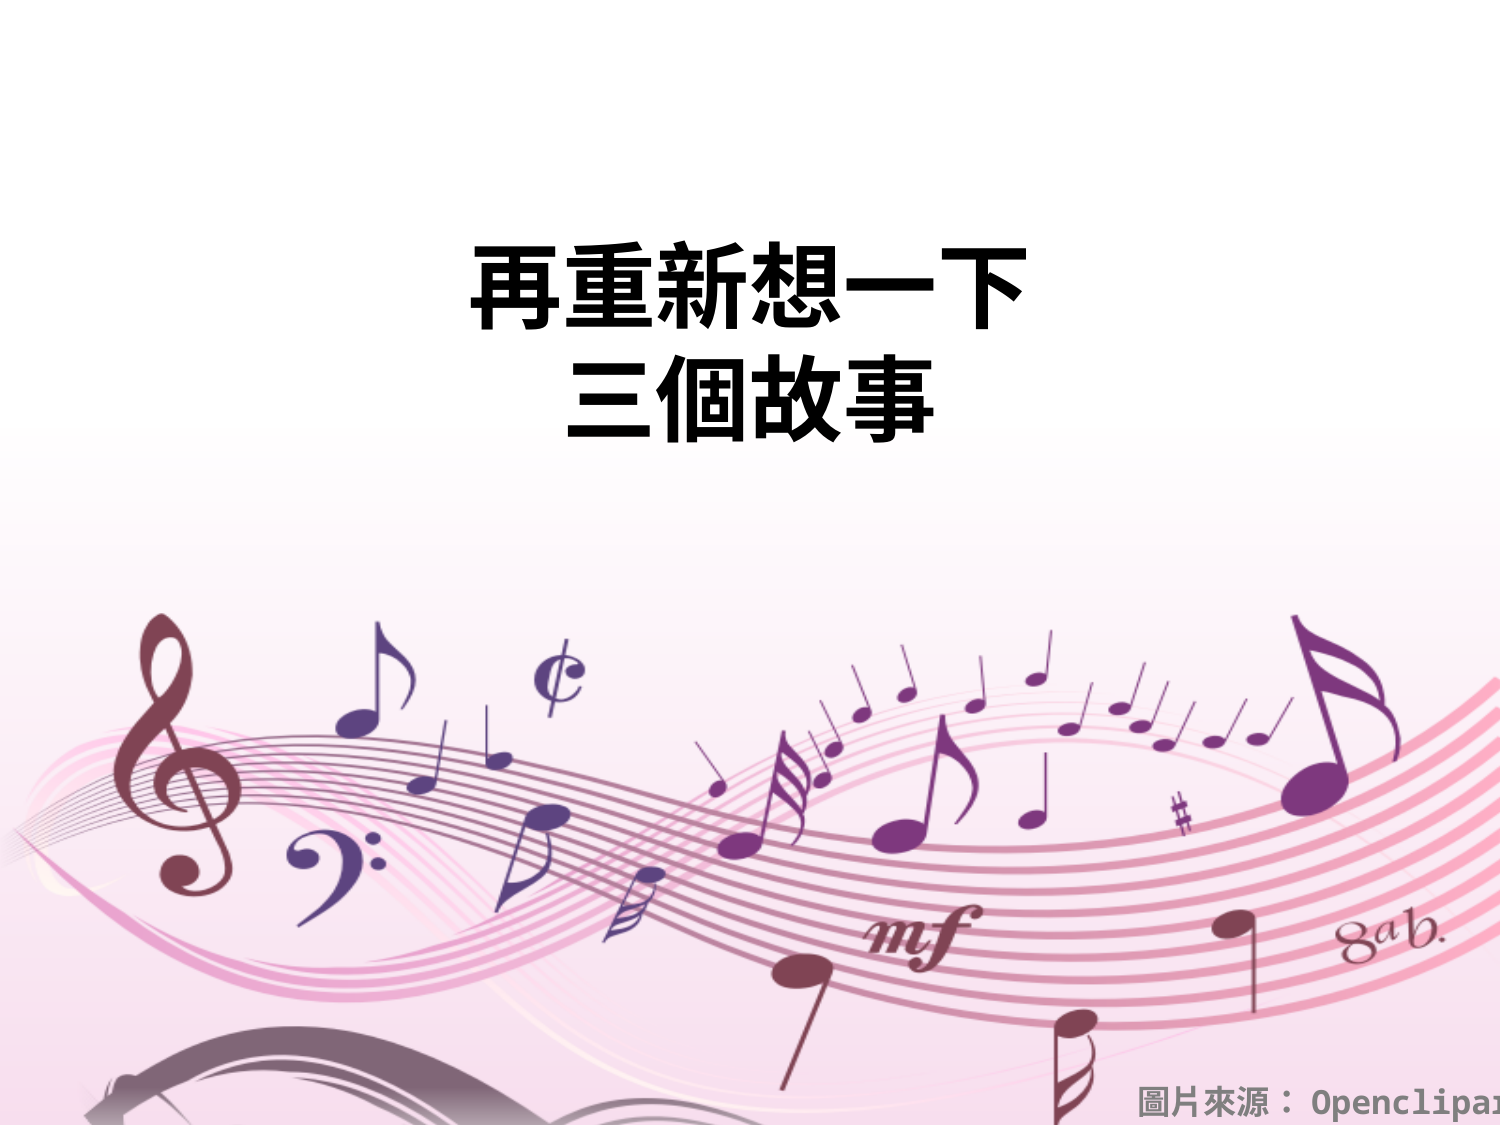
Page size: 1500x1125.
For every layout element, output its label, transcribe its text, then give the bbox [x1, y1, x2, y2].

title 再重新想一下 三個故事 [112, 219, 1388, 462]
picture [0, 428, 1500, 1125]
text_box 圖片來源：Openclipart [1122, 1073, 1500, 1125]
